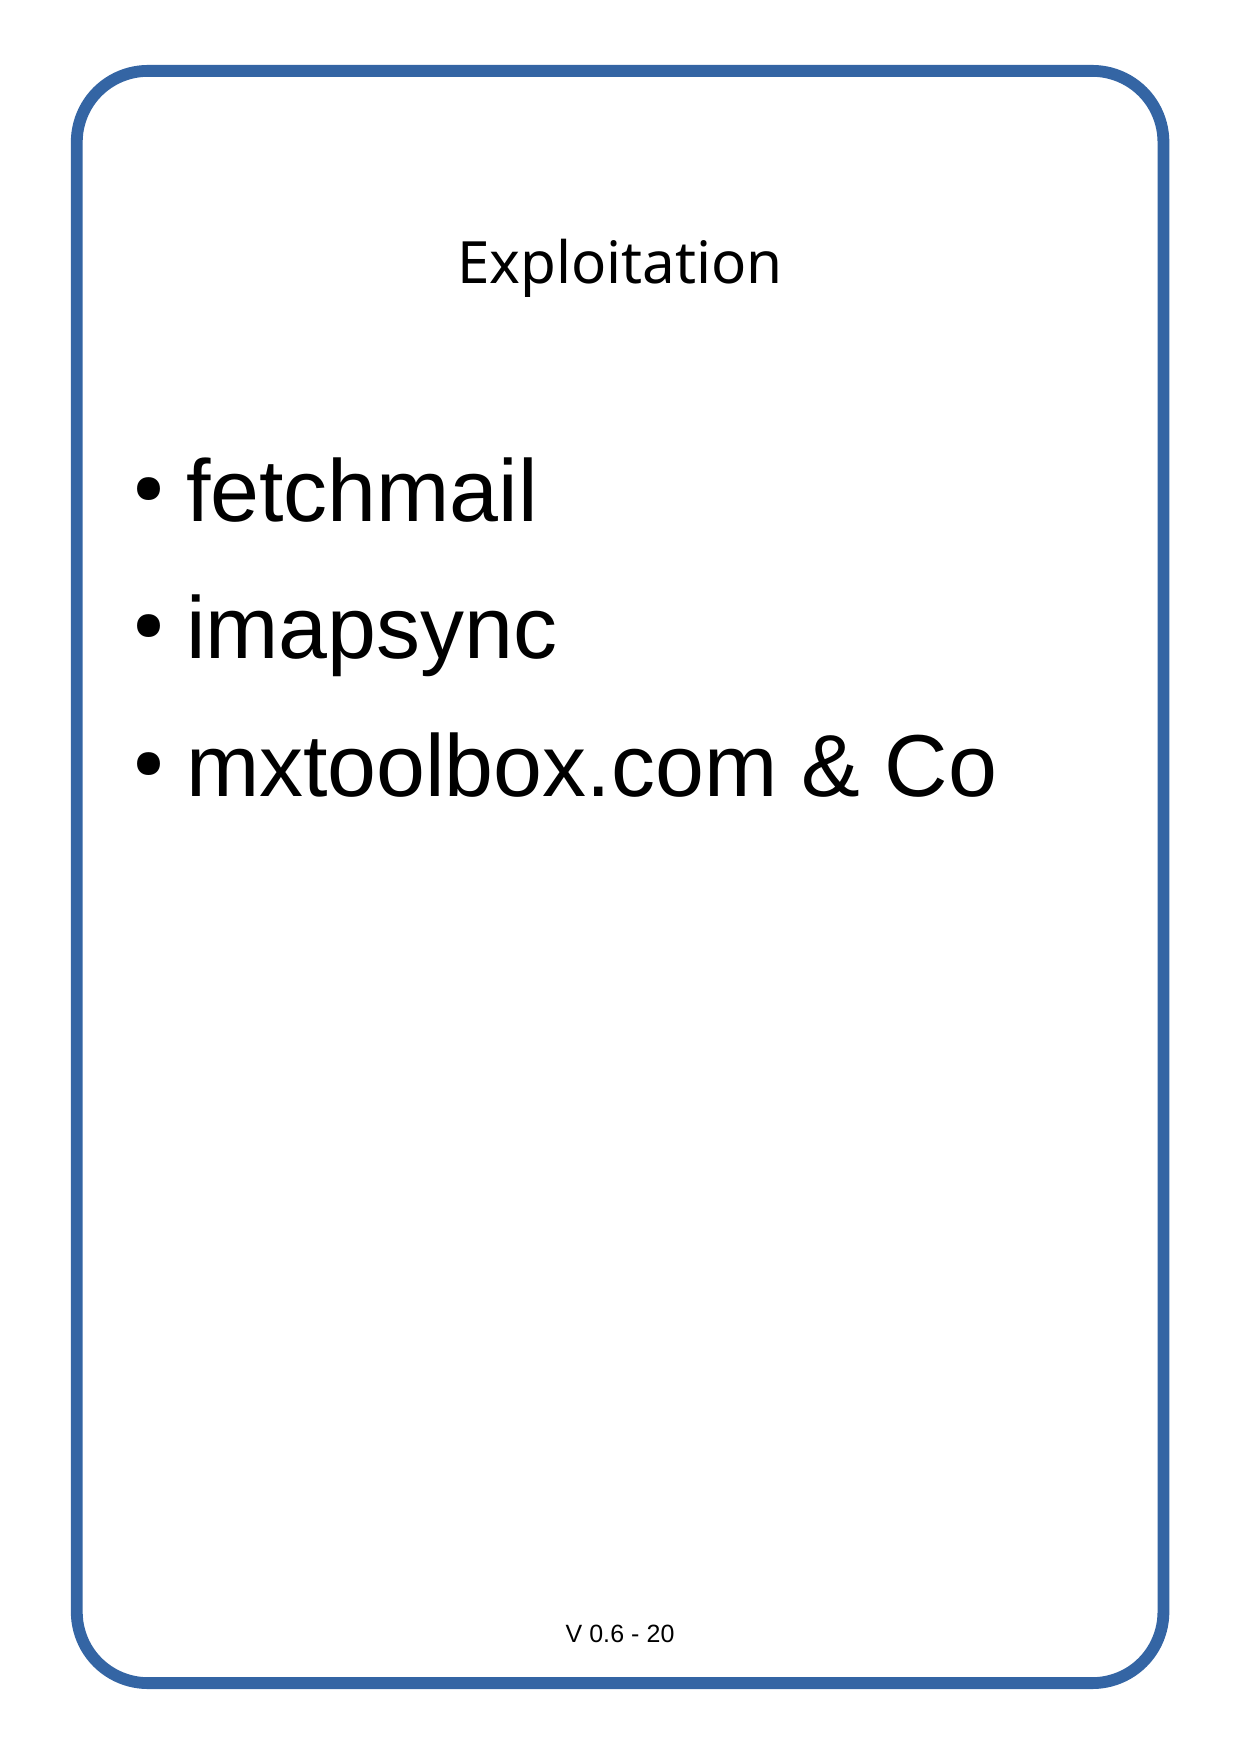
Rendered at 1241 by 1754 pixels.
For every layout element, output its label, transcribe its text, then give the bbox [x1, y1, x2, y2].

list fetchmail imapsync mxtoolbox.com & Co [115, 441, 1125, 1391]
title Exploitation [115, 124, 1125, 398]
